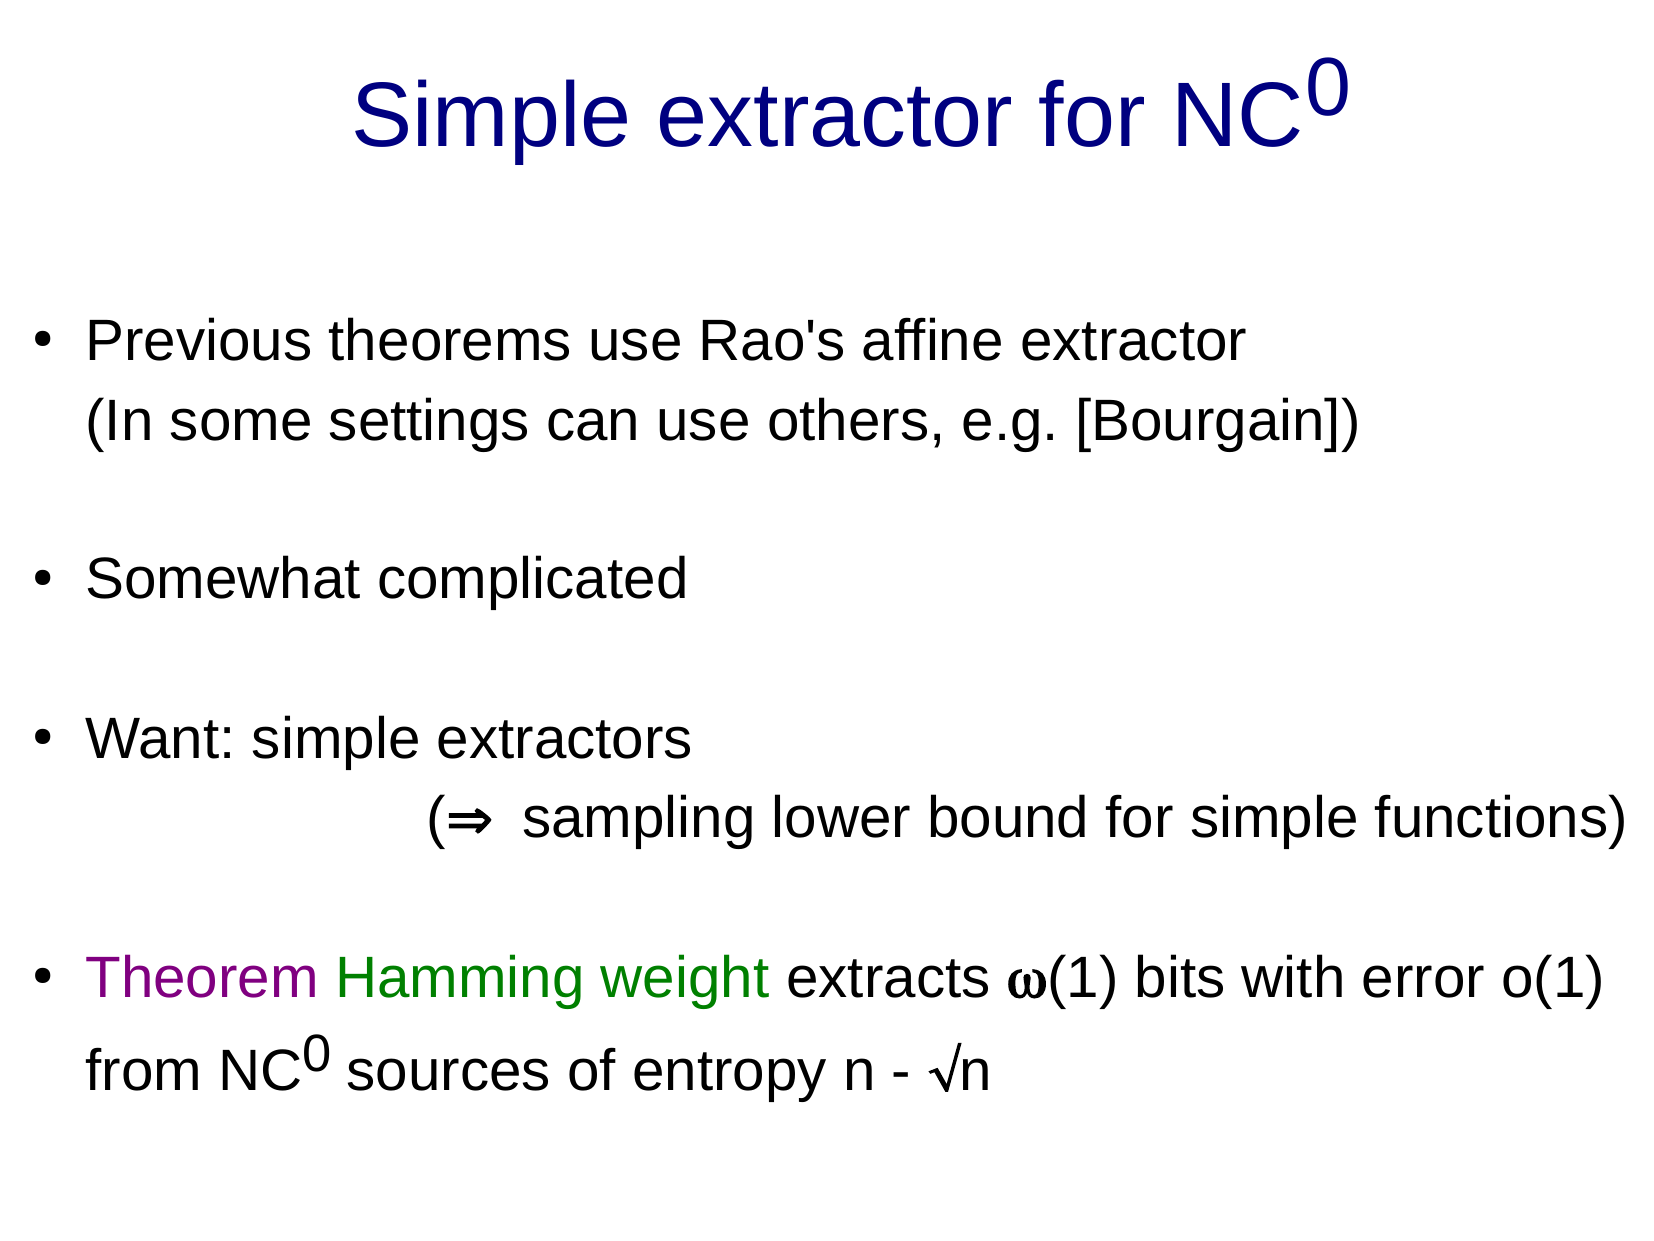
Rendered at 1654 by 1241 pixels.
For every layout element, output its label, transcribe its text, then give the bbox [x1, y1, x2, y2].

title Simple extractor for NC0 [131, 0, 1538, 207]
list Previous theorems use Rao's affine extractor (In some settings can use others, e.g. [Bourgain]) Somewhat complicated Want: simple extractors ( sampling lower bound for simple functions) Theorem Hamming weight extracts w(1) bits with error o(1) from NC0 sources of entropy n - n [0, 300, 1647, 1238]
